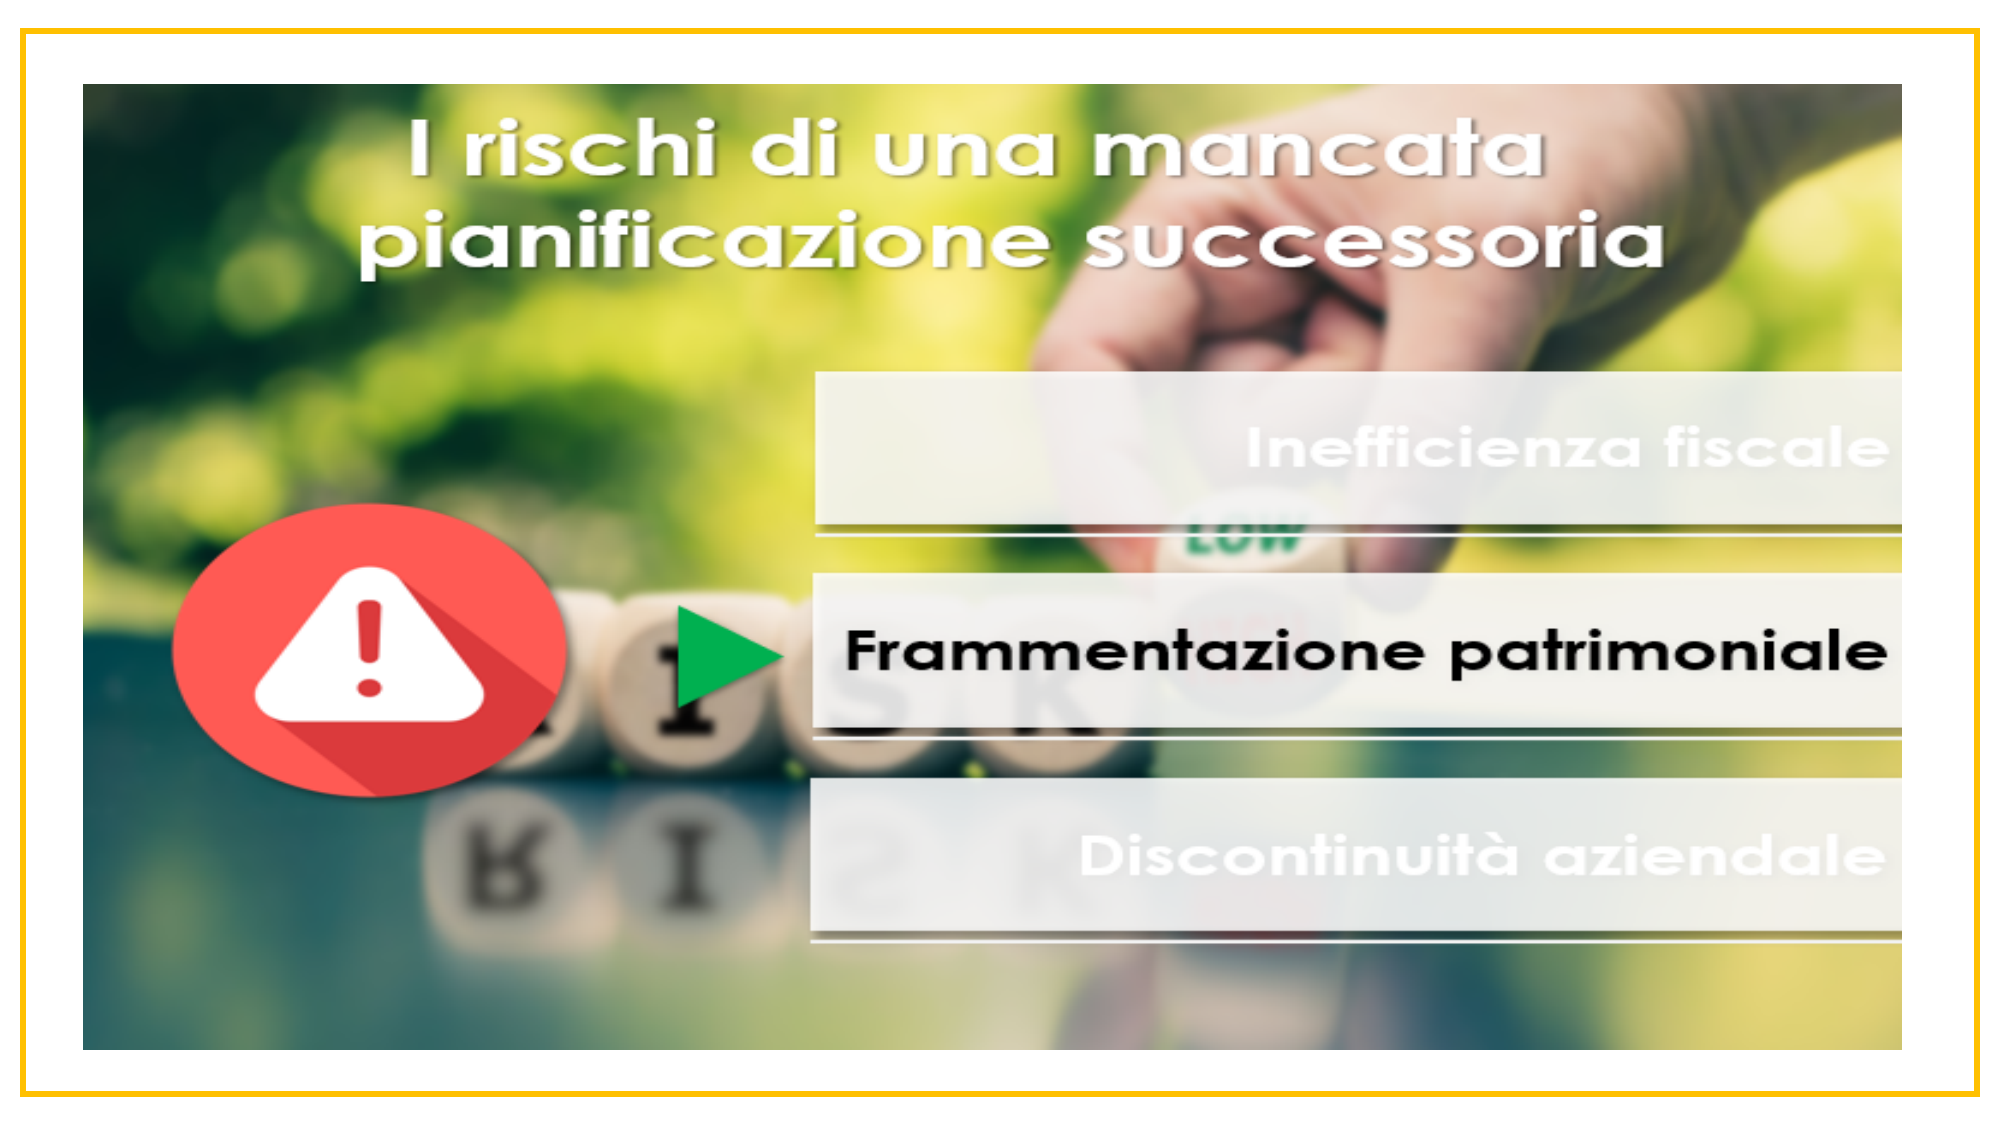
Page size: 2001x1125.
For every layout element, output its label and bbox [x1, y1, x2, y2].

picture [83, 84, 1902, 1051]
text_box [22, 31, 1978, 1095]
